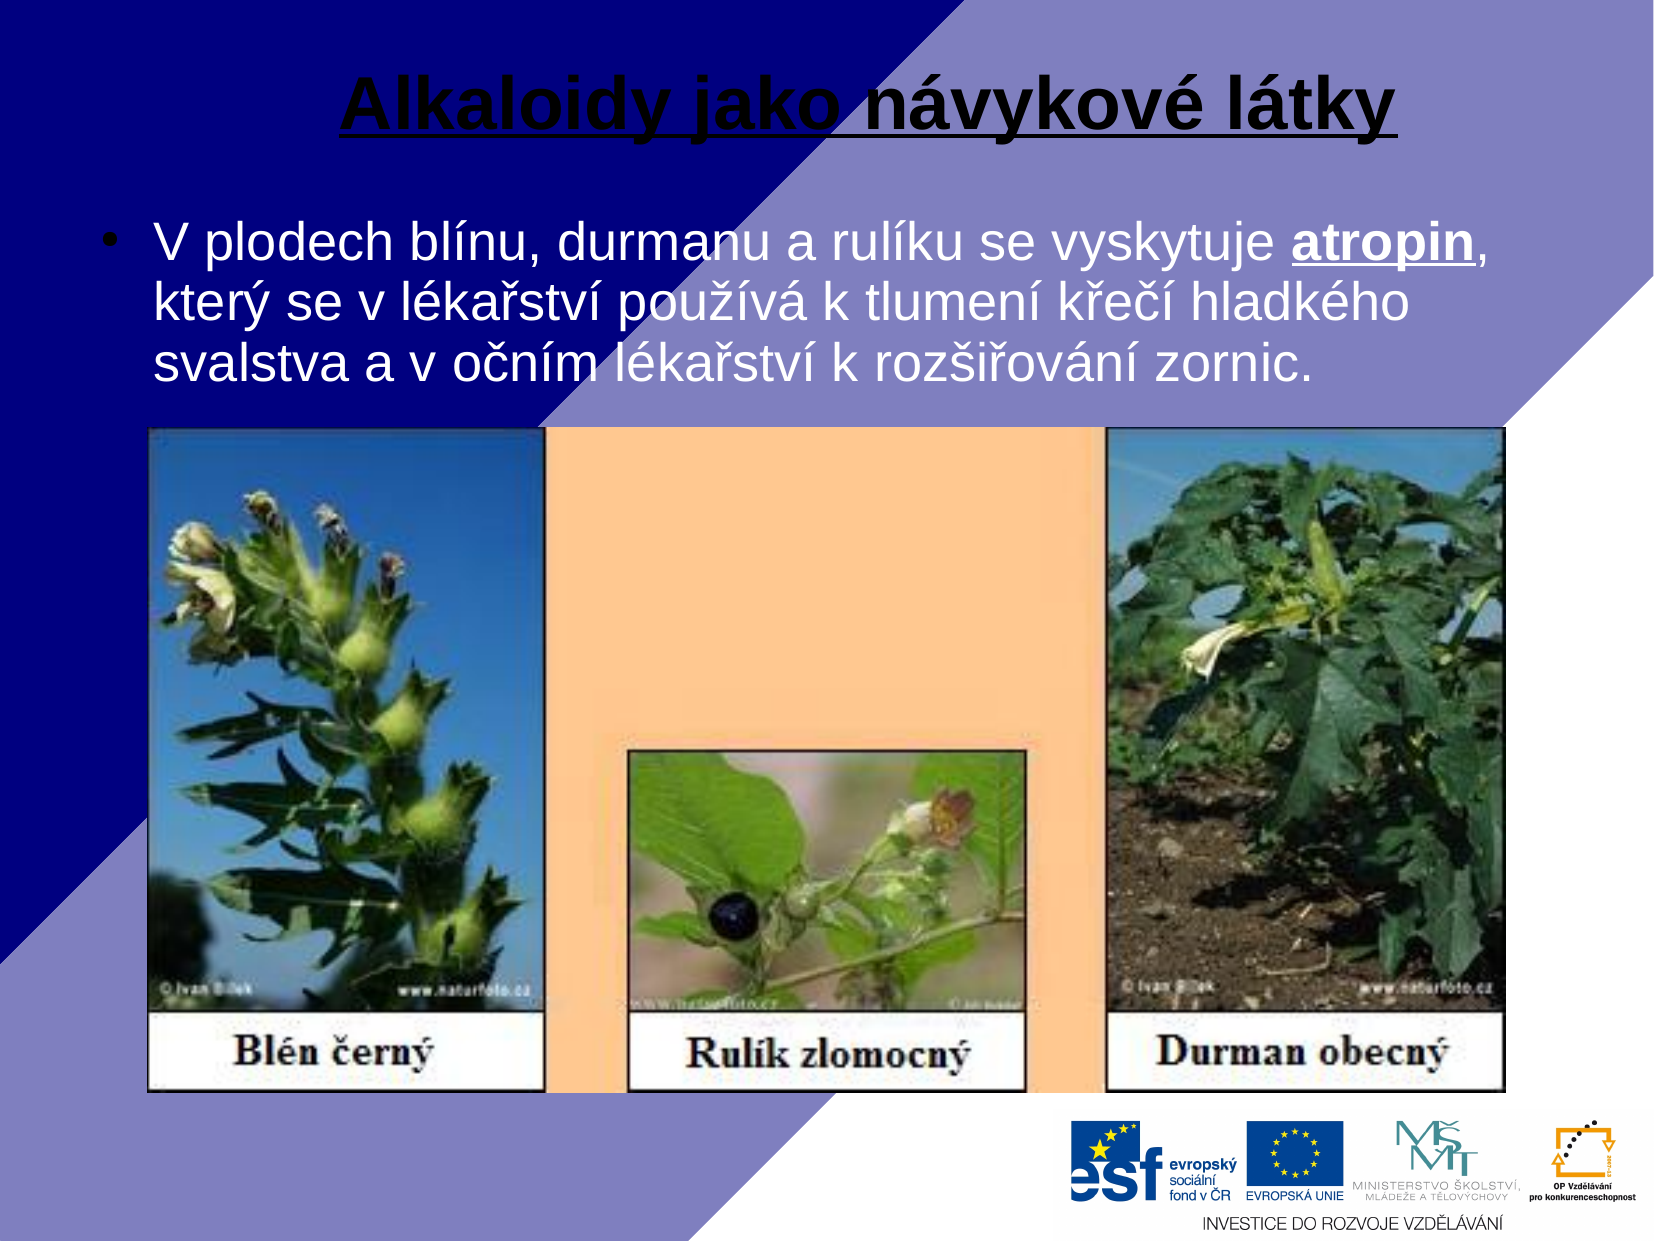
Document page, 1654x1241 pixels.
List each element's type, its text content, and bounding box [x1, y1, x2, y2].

picture [1053, 1109, 1654, 1241]
picture [147, 427, 1506, 1093]
list V plodech blínu, durmanu a rulíku se vyskytuje atropin, který se v lékařství používá k tlumení křečí hladkého svalstva a v očním lékařství k rozšiřování zornic. [82, 210, 1571, 1030]
title Alkaloidy jako návykové látky [82, 0, 1571, 208]
